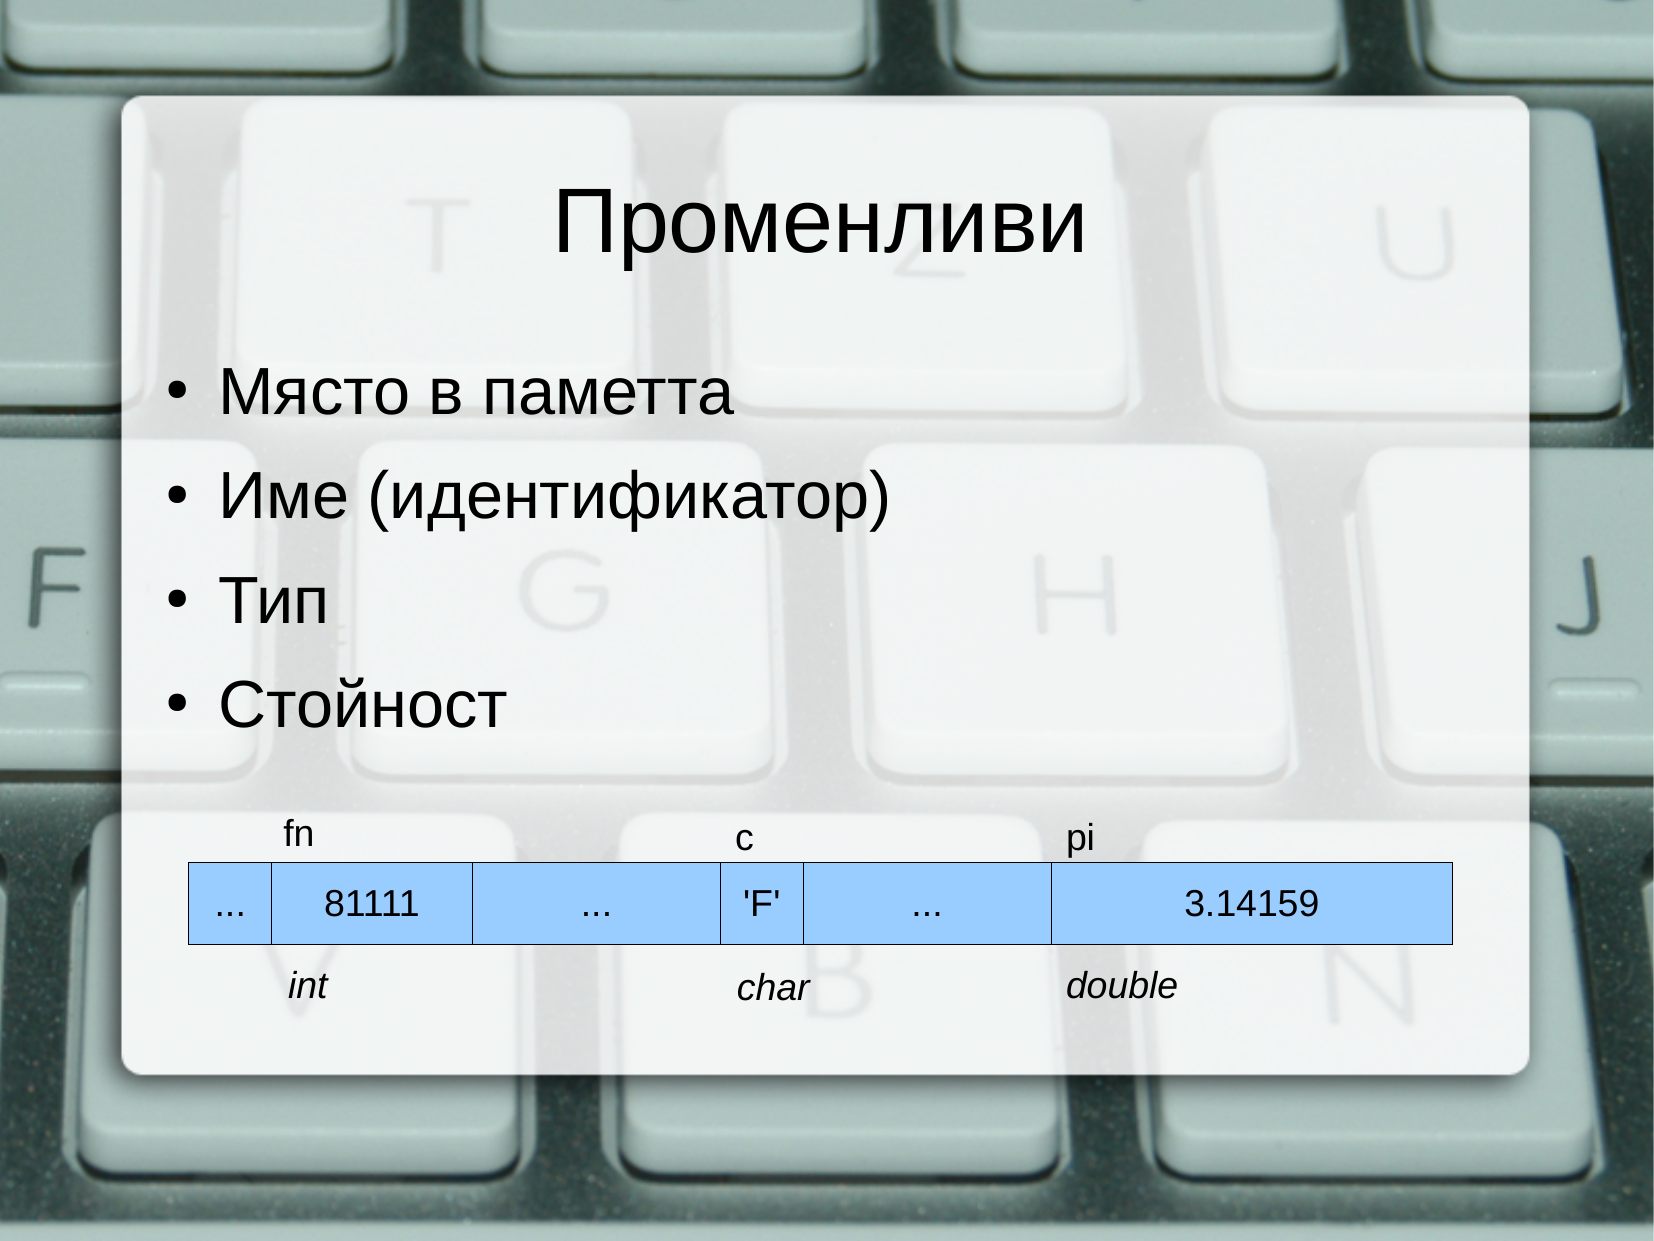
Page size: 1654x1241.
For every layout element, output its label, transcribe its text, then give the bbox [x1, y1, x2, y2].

picture [0, 0, 1654, 1241]
text_box 'F' [720, 862, 804, 945]
text_box fn [268, 805, 330, 863]
text_box ... [188, 862, 272, 945]
text_box ... [804, 862, 1052, 945]
text_box double [1051, 956, 1193, 1014]
text_box int [273, 956, 343, 1014]
text_box 81111 [272, 862, 472, 945]
text_box ... [472, 862, 720, 945]
title Променливи [135, 117, 1506, 325]
text_box c [720, 809, 769, 866]
text_box char [722, 958, 825, 1016]
text_box 3.14159 [1052, 862, 1453, 945]
text_box pi [1051, 809, 1110, 866]
list Място в паметта Име (идентификатор) Тип Стойност [147, 354, 1506, 1074]
